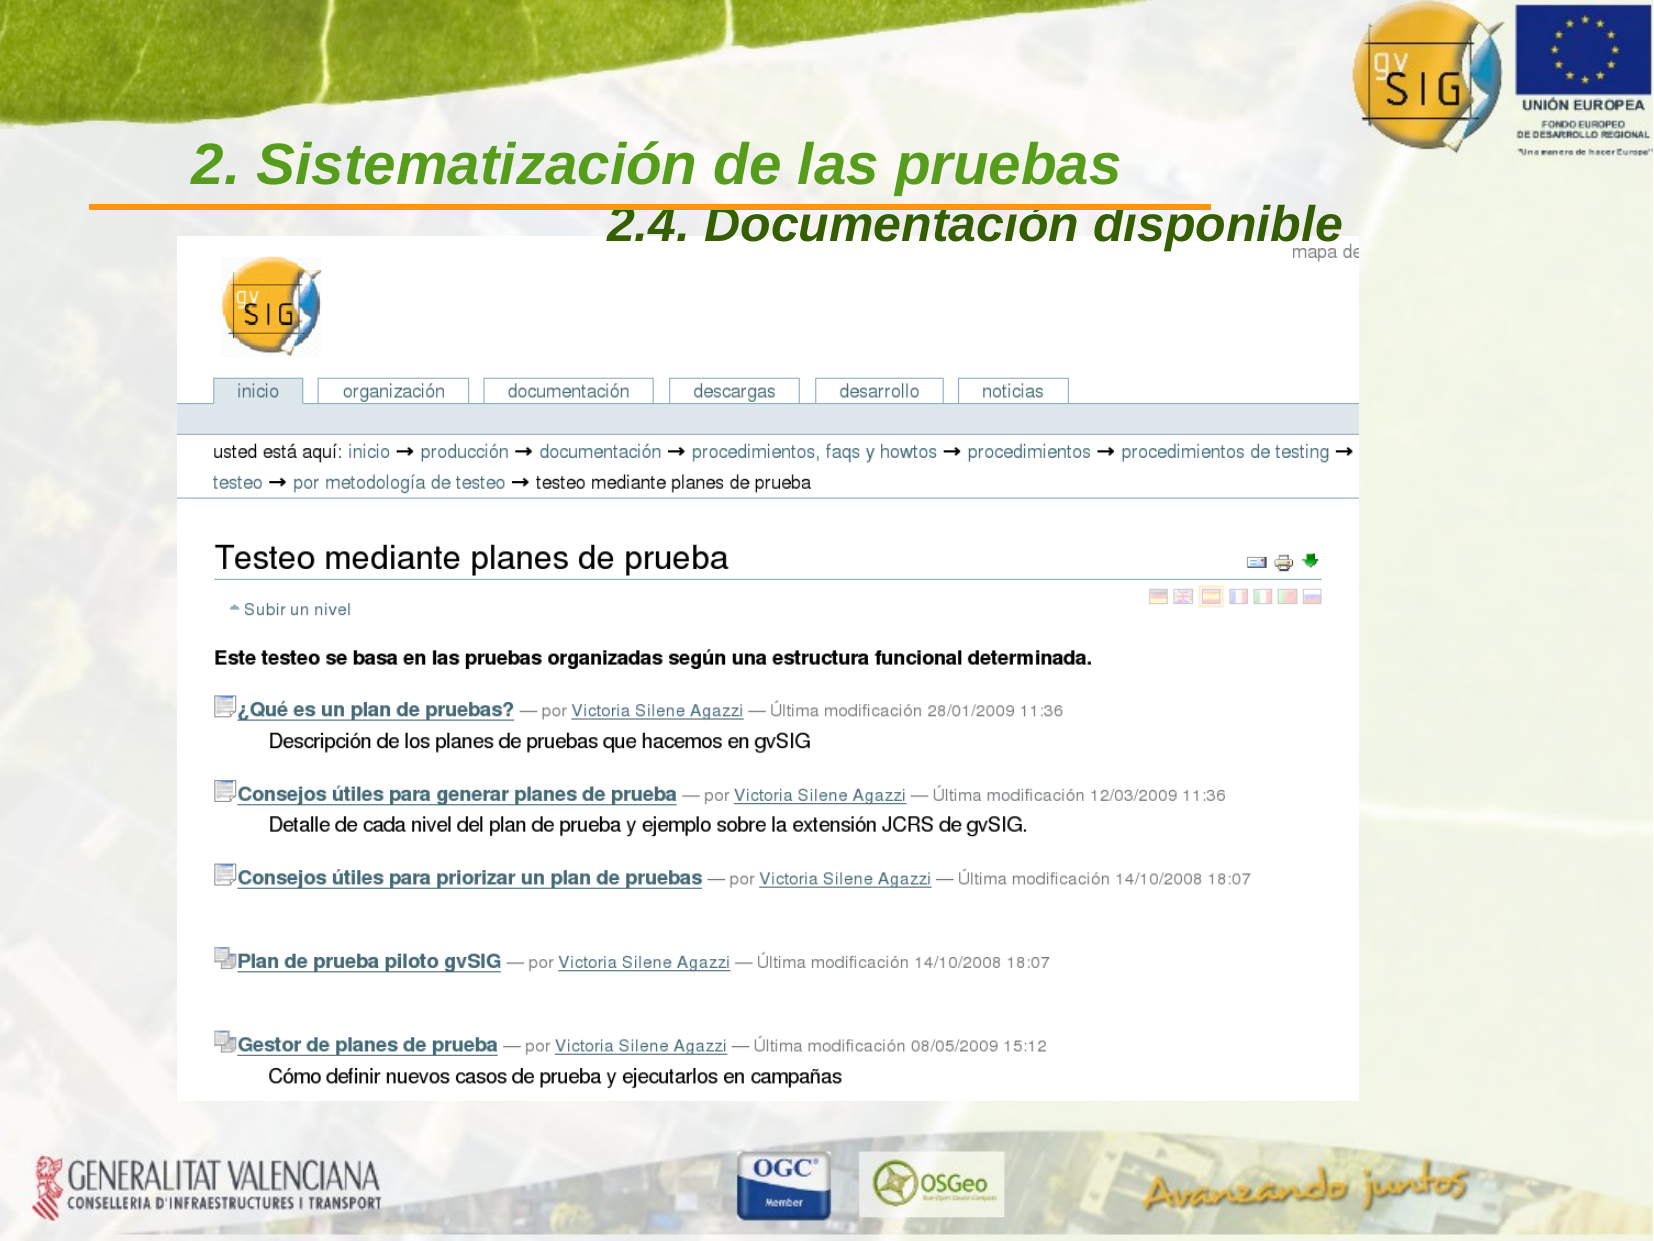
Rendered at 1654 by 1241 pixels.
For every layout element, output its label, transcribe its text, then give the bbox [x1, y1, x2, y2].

picture [0, 0, 1653, 1241]
text_box 2. Sistematización de las pruebas 2.4. Documentación disponible [177, 124, 1359, 276]
